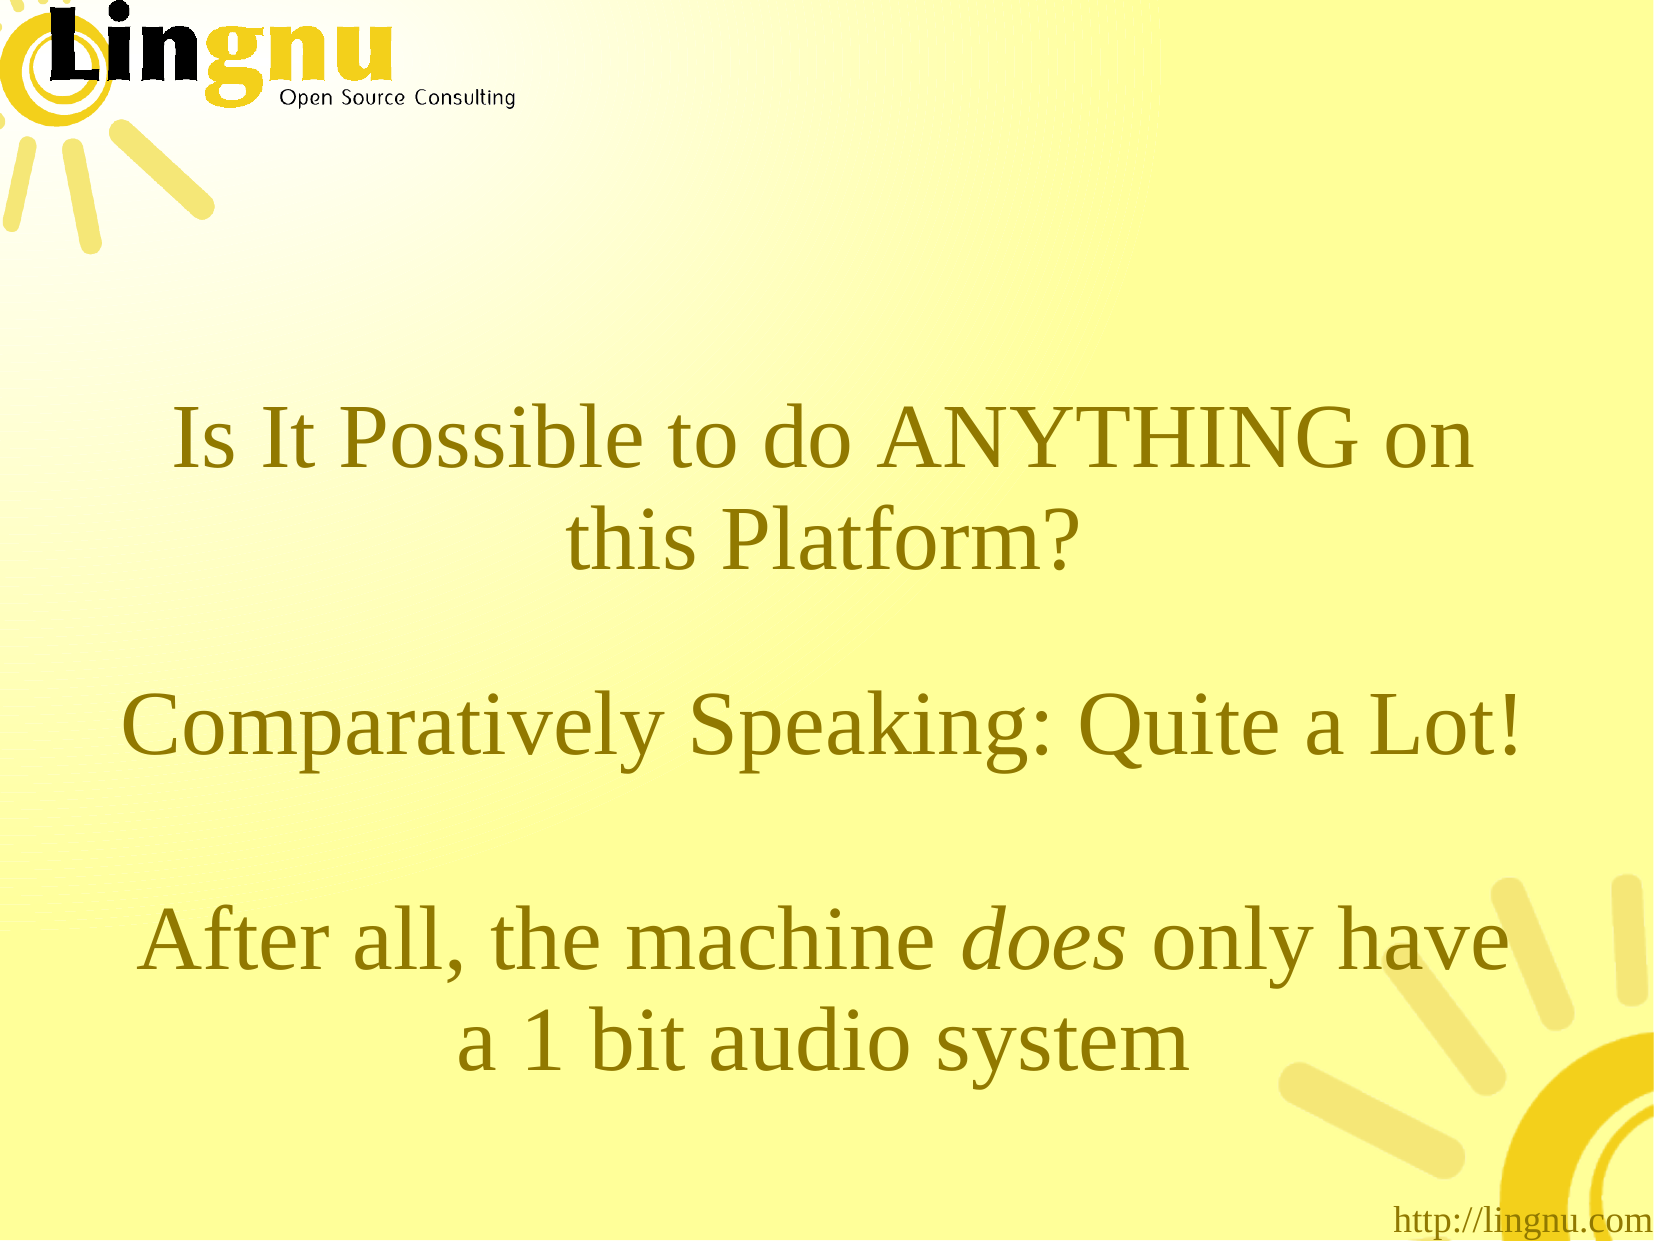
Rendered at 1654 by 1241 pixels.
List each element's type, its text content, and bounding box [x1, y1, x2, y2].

picture [0, 0, 516, 256]
title Is It Possible to do ANYTHING on this Platform? [118, 383, 1531, 591]
picture [1256, 871, 1654, 1241]
title After all, the machine does only have a 1 bit audio system [118, 885, 1531, 1093]
title Comparatively Speaking: Quite a Lot! [118, 620, 1531, 828]
